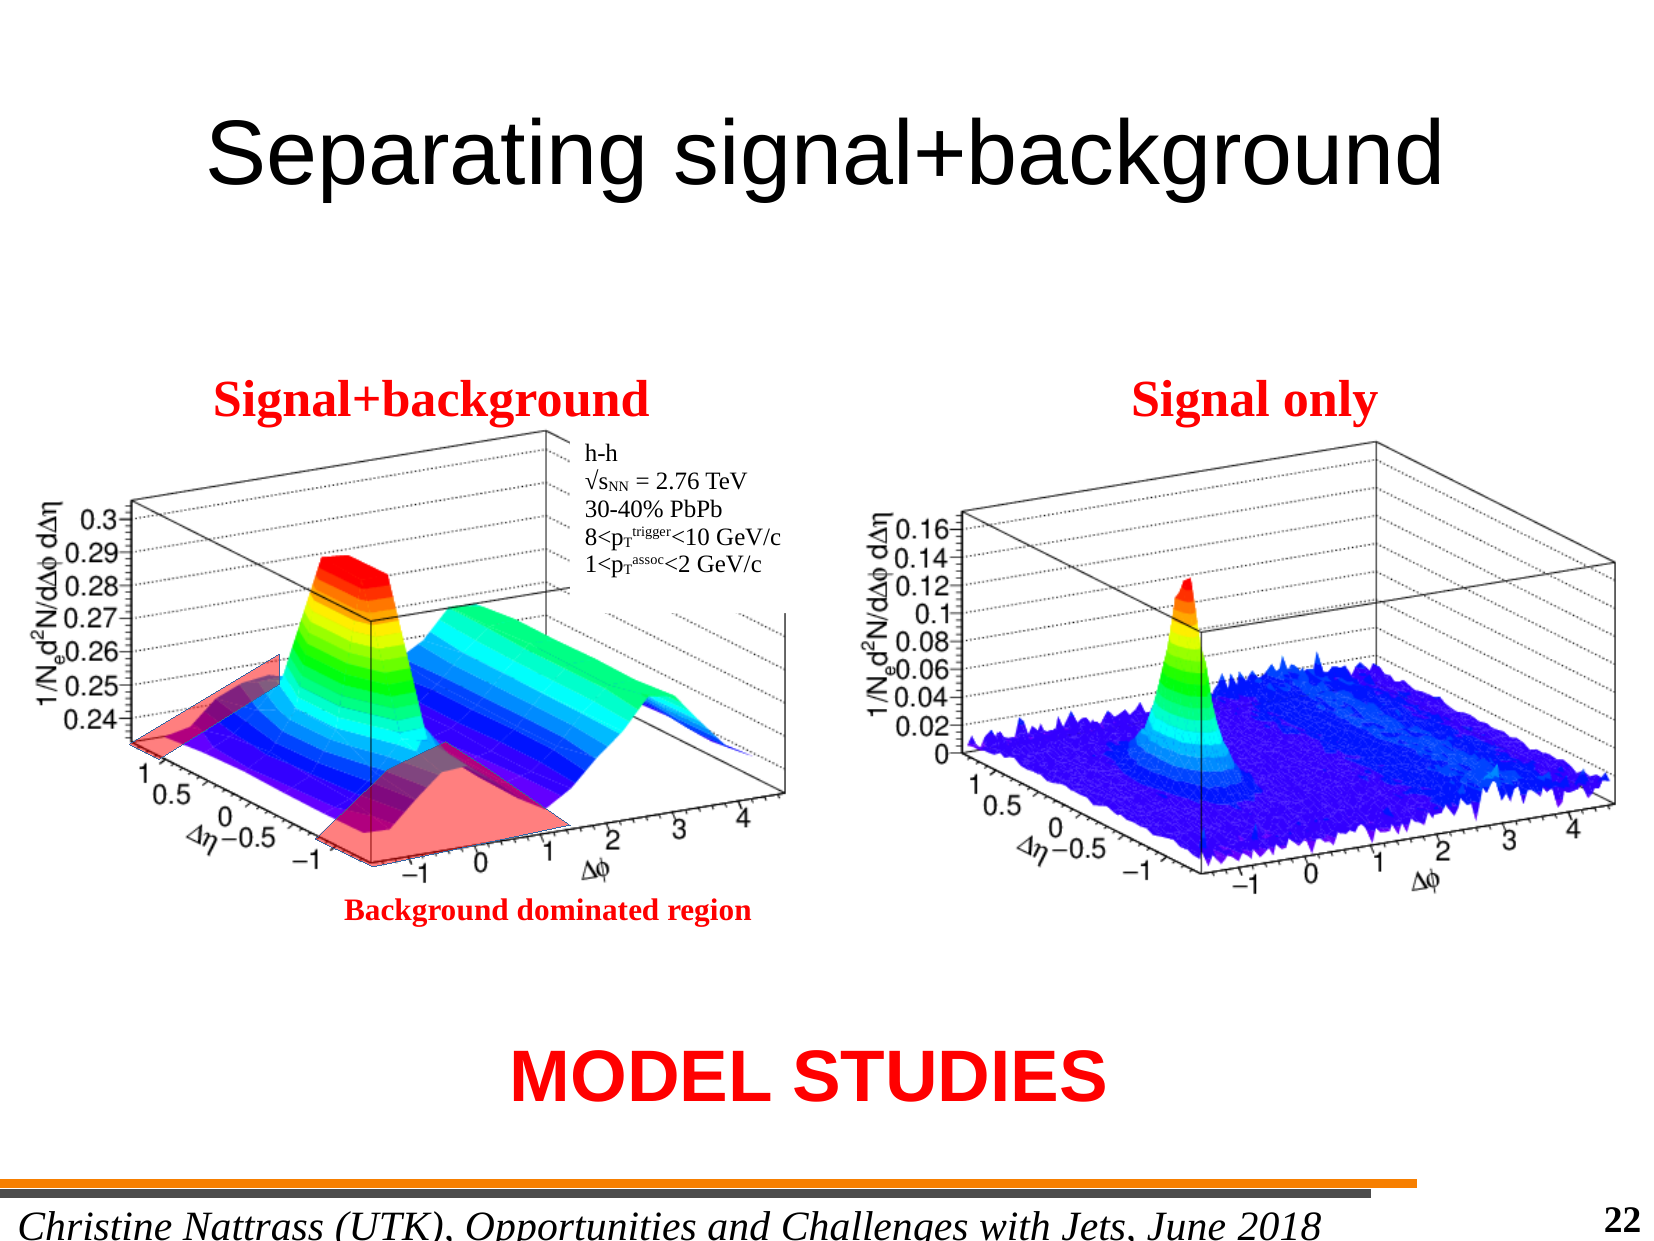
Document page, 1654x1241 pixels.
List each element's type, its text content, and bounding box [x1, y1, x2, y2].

text_box Signal+background [198, 362, 694, 436]
text_box MODEL STUDIES [495, 1028, 1396, 1126]
text_box Signal only [1007, 362, 1503, 436]
text_box [315, 741, 571, 867]
text_box Background dominated region [315, 885, 490, 958]
picture [0, 393, 1654, 1231]
text_box h-h √sNN = 2.76 TeV 30-40% PbPb 8<pTtrigger<10 GeV/c 1<pTassoc<2 GeV/c [570, 432, 811, 614]
text_box [129, 654, 280, 760]
title Separating signal+background [82, 49, 1571, 257]
